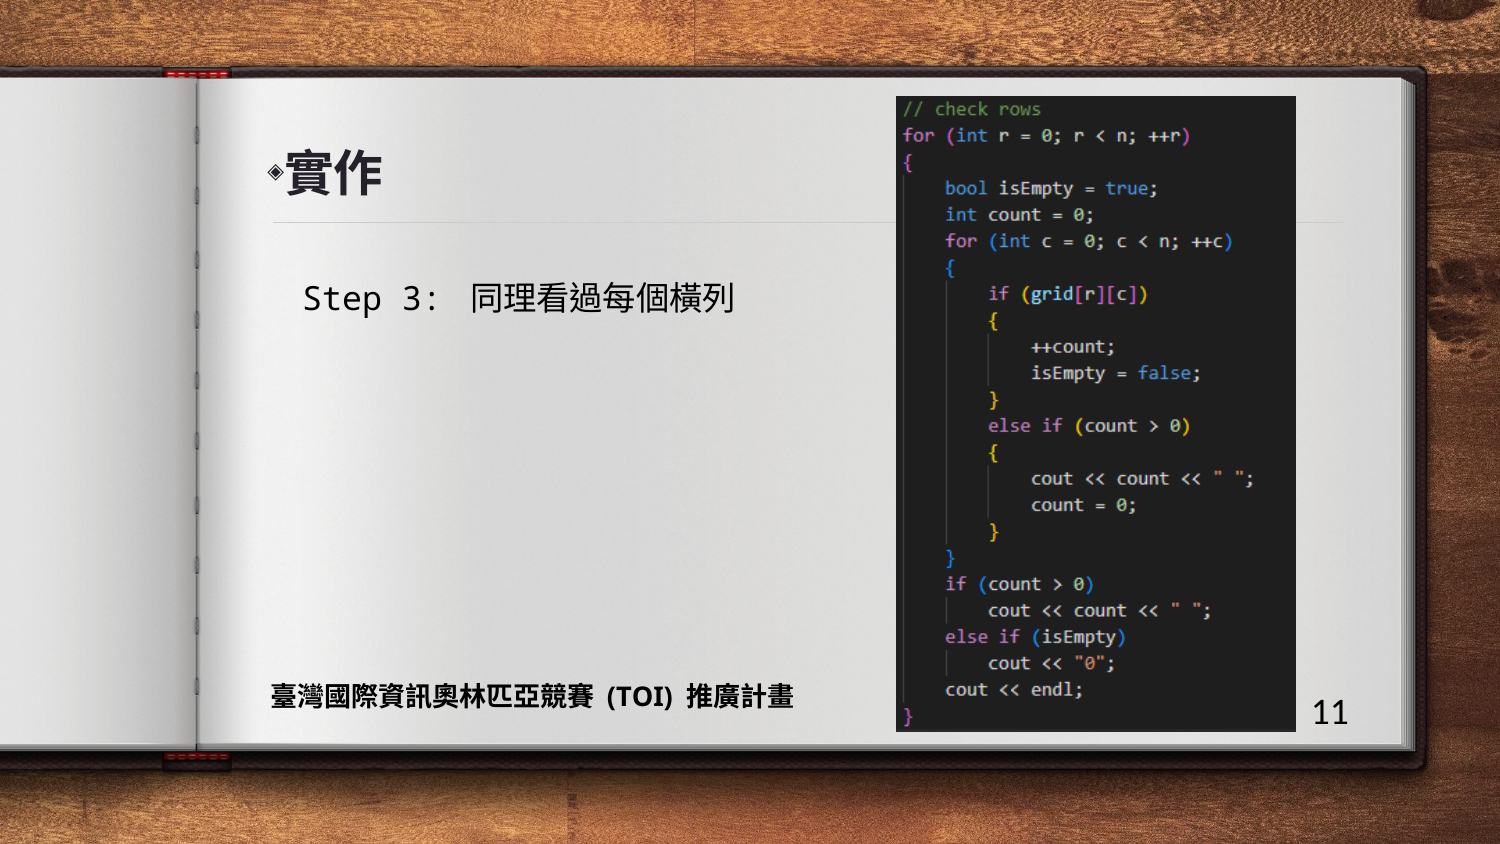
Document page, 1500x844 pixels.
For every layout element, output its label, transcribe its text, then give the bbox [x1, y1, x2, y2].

picture [896, 96, 1296, 732]
text_box 11 [1295, 672, 1386, 737]
text_box Step 3: 同理看過每個橫列 [287, 269, 896, 326]
list 實作 [252, 126, 896, 216]
